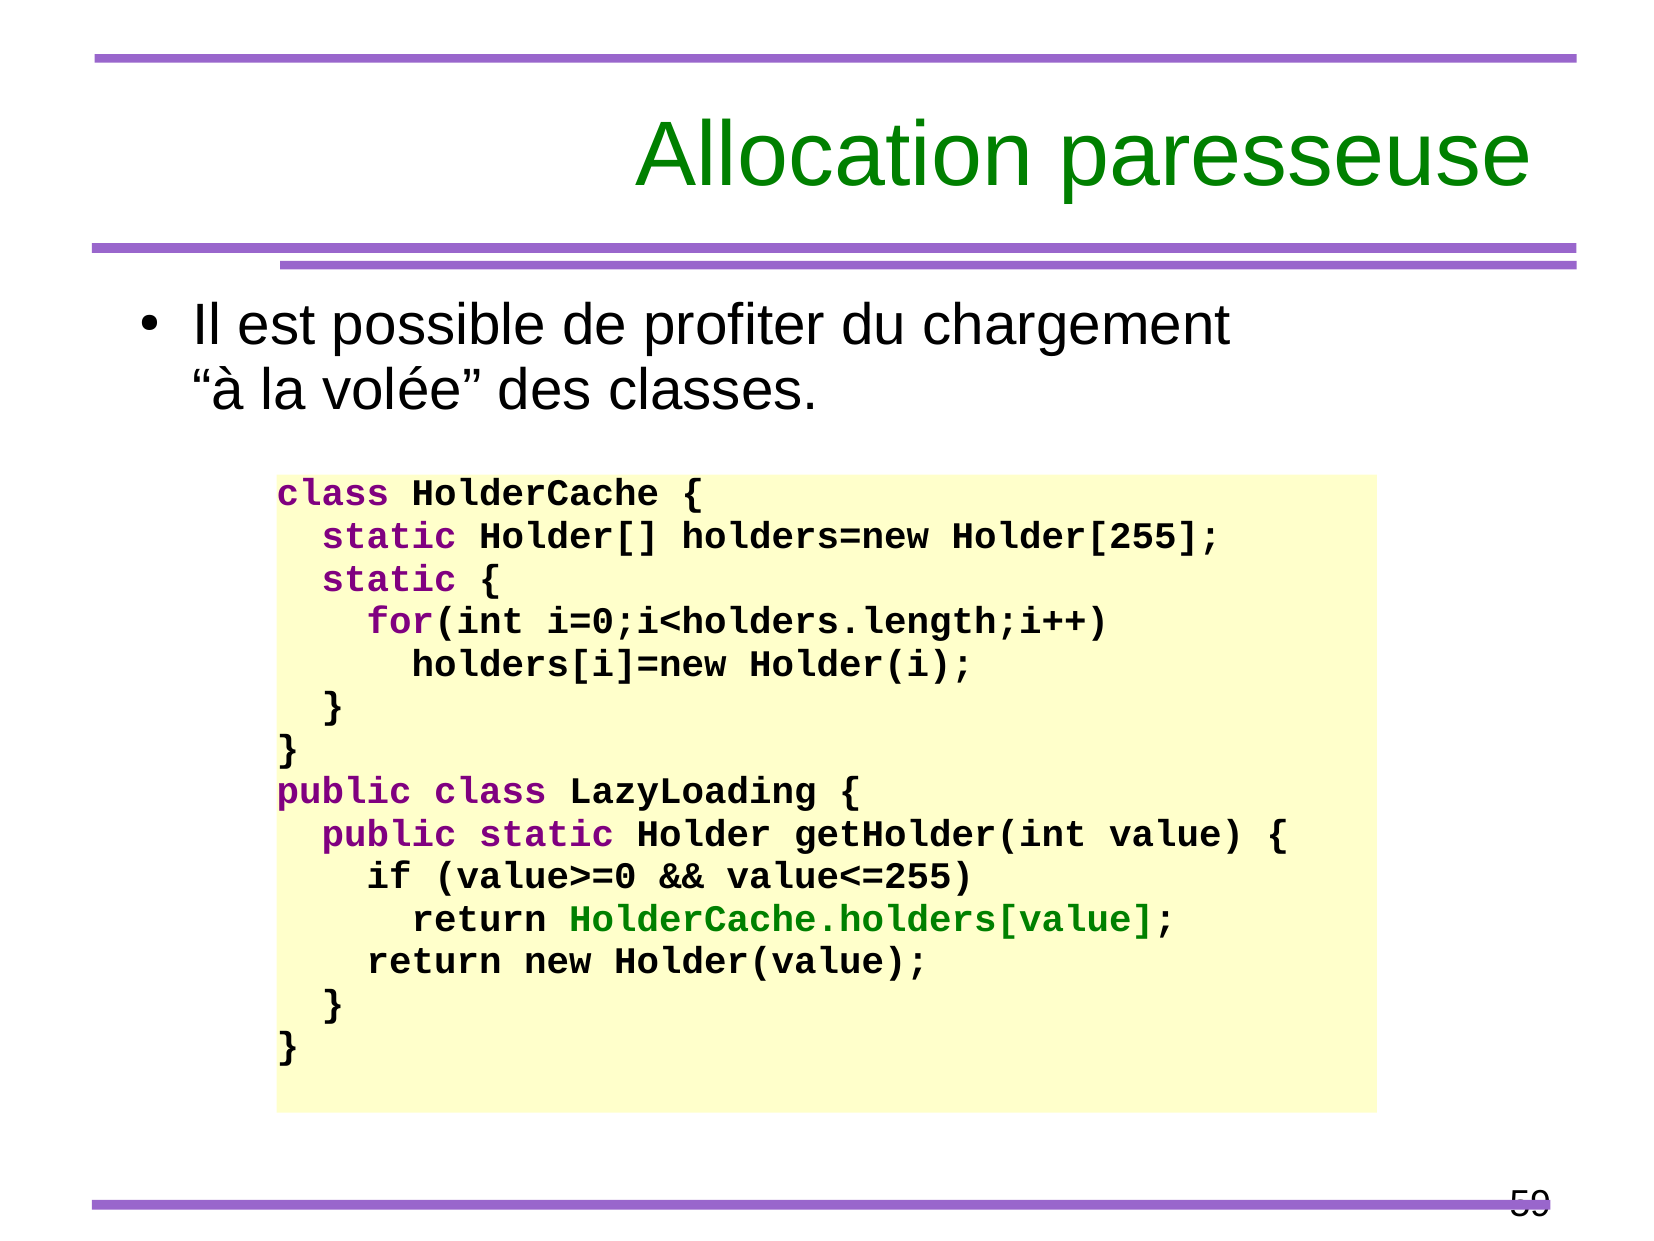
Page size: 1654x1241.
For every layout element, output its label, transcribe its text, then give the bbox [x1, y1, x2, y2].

list Il est possible de profiter du chargement “à la volée” des classes. [121, 291, 1379, 467]
title Allocation paresseuse [121, 49, 1534, 257]
text_box class HolderCache { static Holder[] holders=new Holder[255]; static { for(int i=0;i<holders.length;i++) holders[i]=new Holder(i); } } public class LazyLoading { public static Holder getHolder(int value) { if (value>=0 && value<=255) return HolderCache.holders[value]; return new Holder(value); } } [276, 474, 1377, 1113]
